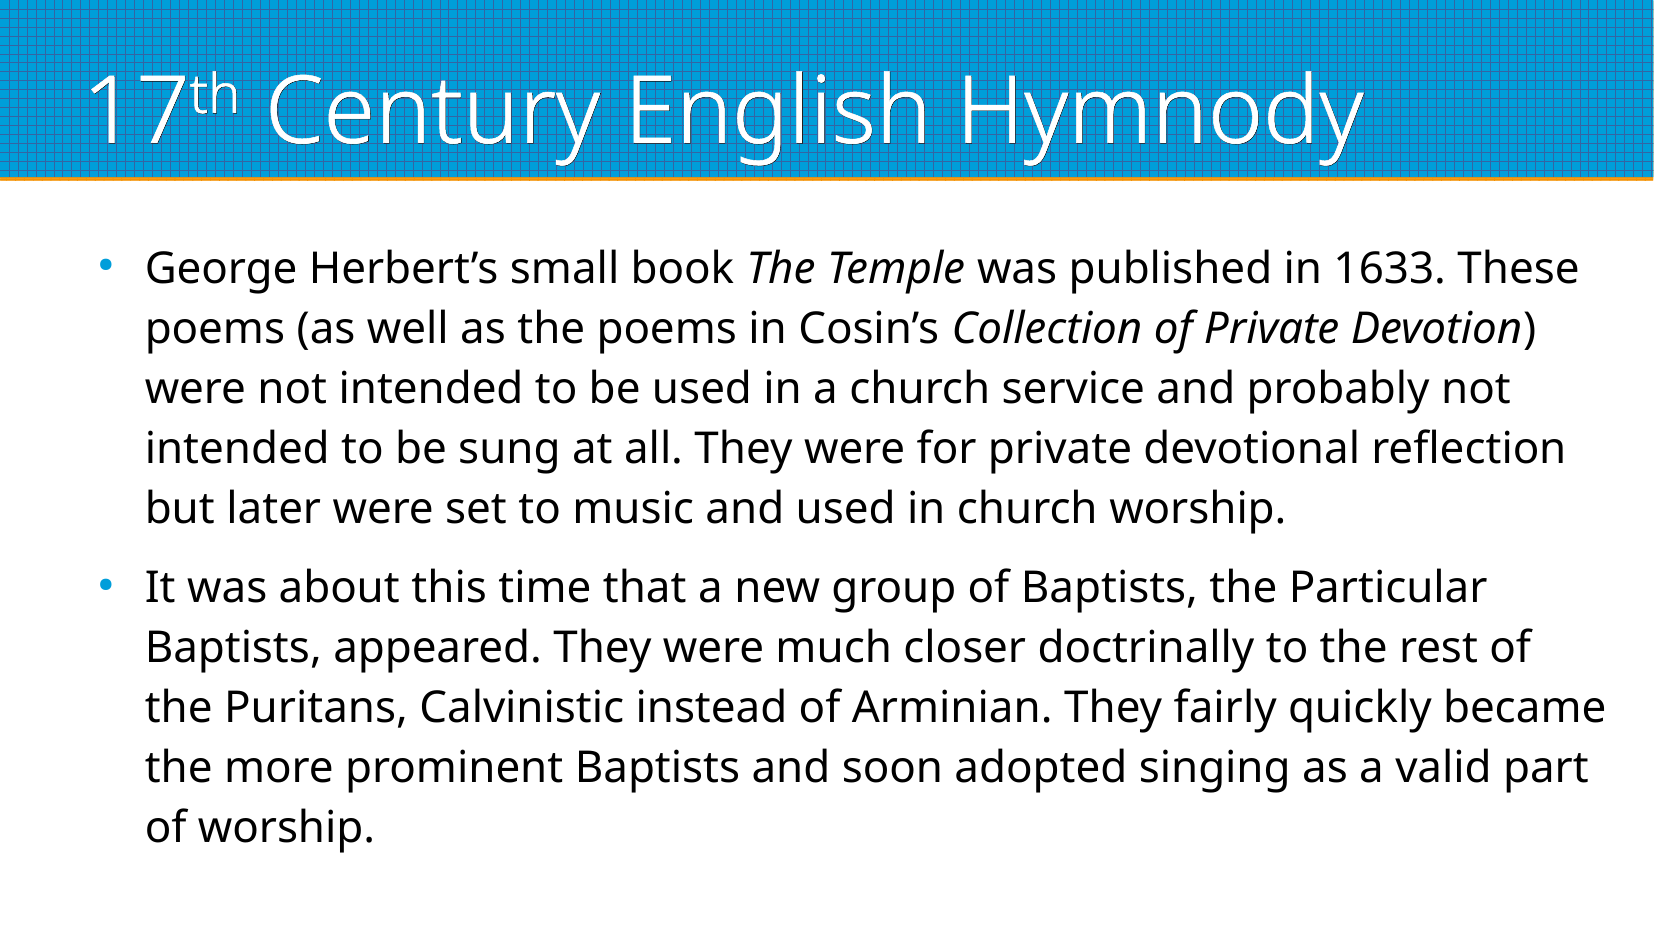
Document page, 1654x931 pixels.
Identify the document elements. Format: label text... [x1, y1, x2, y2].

title 17th Century English Hymnody [82, 14, 1571, 171]
list George Herbert’s small book The Temple was published in 1633. These poems (as well as the poems in Cosin’s Collection of Private Devotion) were not intended to be used in a church service and probably not intended to be sung at all. They were for private devotional reflection but later were set to music and used in church worship. It was about this time that a new group of Baptists, the Particular Baptists, appeared. They were much closer doctrinally to the rest of the Puritans, Calvinistic instead of Arminian. They fairly quickly became the more prominent Baptists and soon adopted singing as a valid part of worship. [82, 236, 1613, 863]
